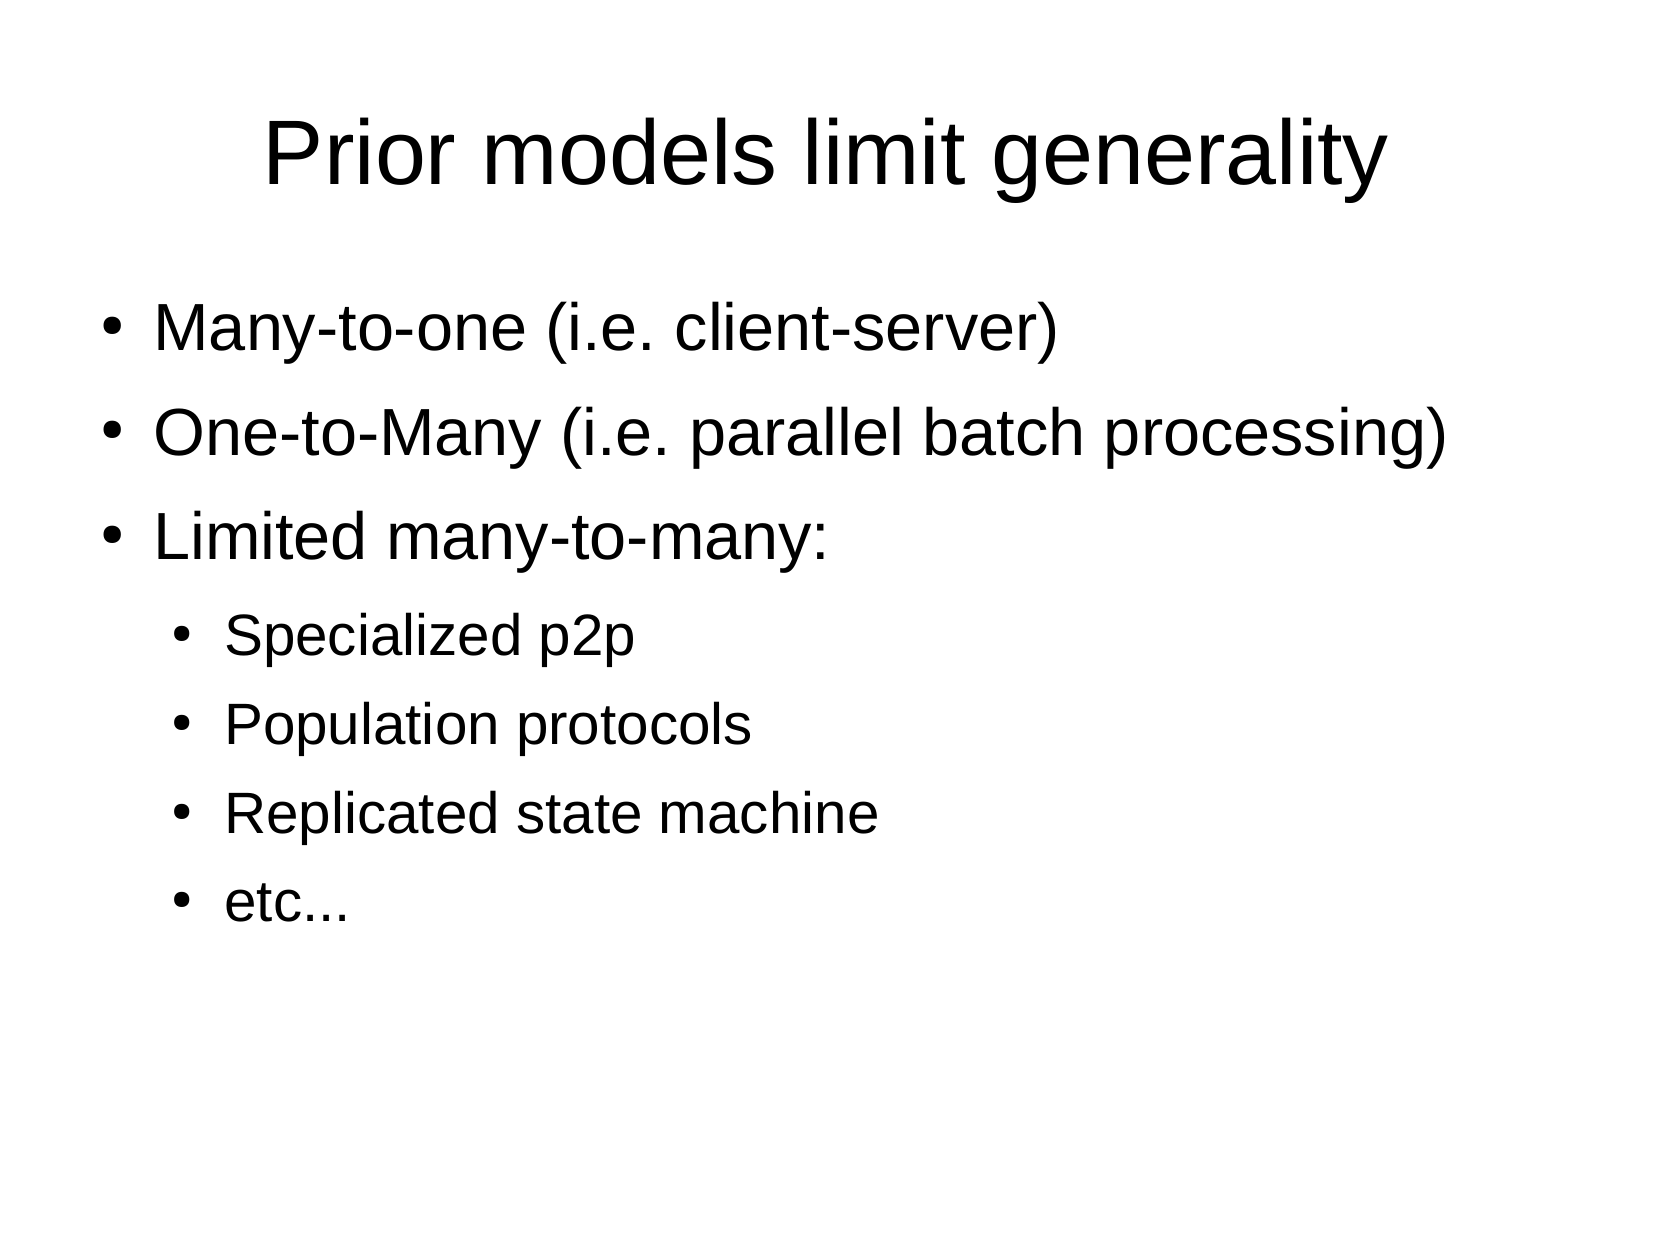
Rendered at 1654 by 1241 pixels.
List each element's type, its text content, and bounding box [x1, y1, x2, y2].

title Prior models limit generality [82, 56, 1571, 250]
list Many-to-one (i.e. client-server) One-to-Many (i.e. parallel batch processing) Limited many-to-many: Specialized p2p Population protocols Replicated state machine etc... [82, 290, 1571, 1094]
